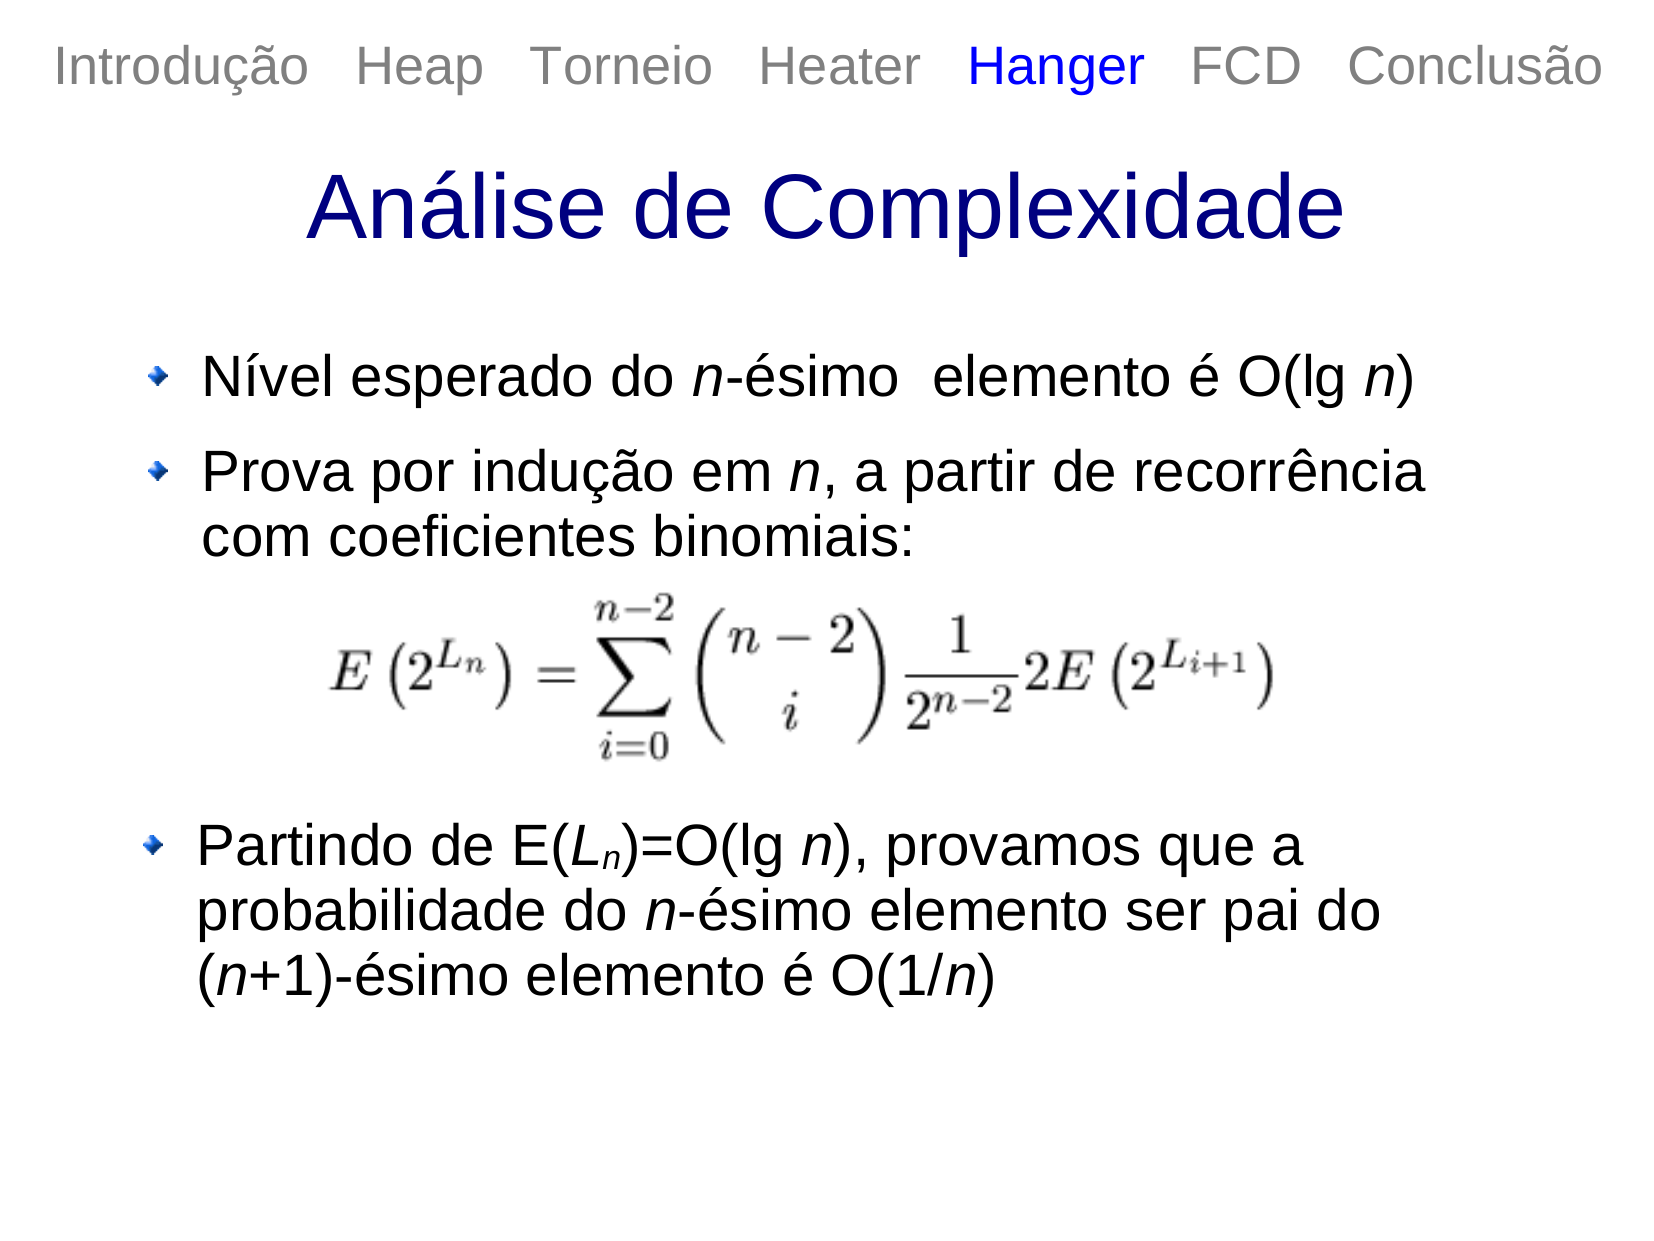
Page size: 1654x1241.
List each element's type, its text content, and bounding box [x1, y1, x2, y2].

title Análise de Complexidade [121, 102, 1534, 311]
picture [314, 579, 1278, 772]
text_box Introdução Heap Torneio Heater Hanger FCD Conclusão [30, 35, 1629, 96]
list Nível esperado do n-ésimo elemento é O(lg n) Prova por indução em n, a partir de recorrência com coeficientes binomiais: [131, 343, 1535, 588]
list Partindo de E(Ln)=O(lg n), provamos que a probabilidade do n-ésimo elemento ser pai do (n+1)-ésimo elemento é O(1/n) [125, 812, 1529, 1057]
